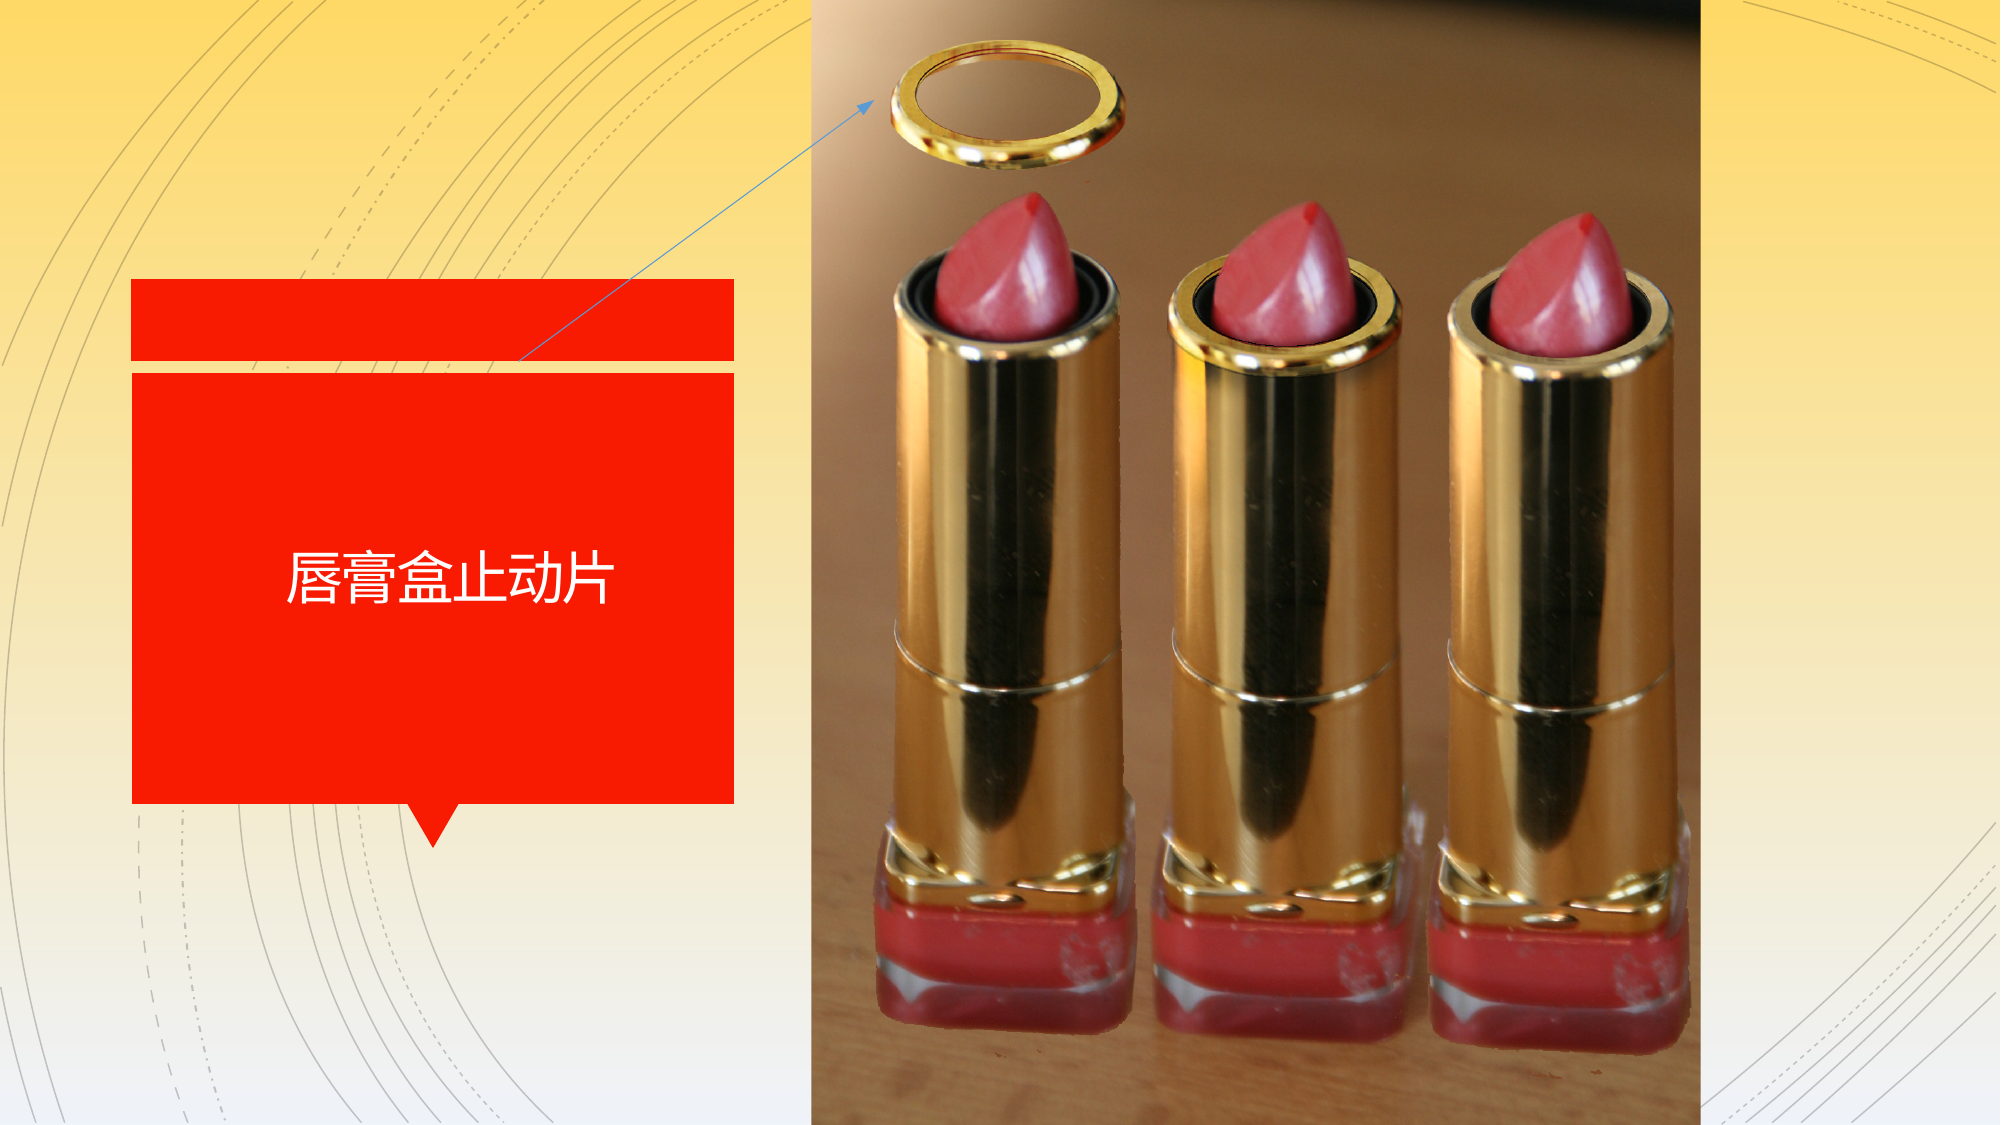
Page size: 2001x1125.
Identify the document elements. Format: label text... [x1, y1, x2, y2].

title 唇膏盒止动片 [135, 372, 717, 776]
picture [811, 0, 1701, 1125]
